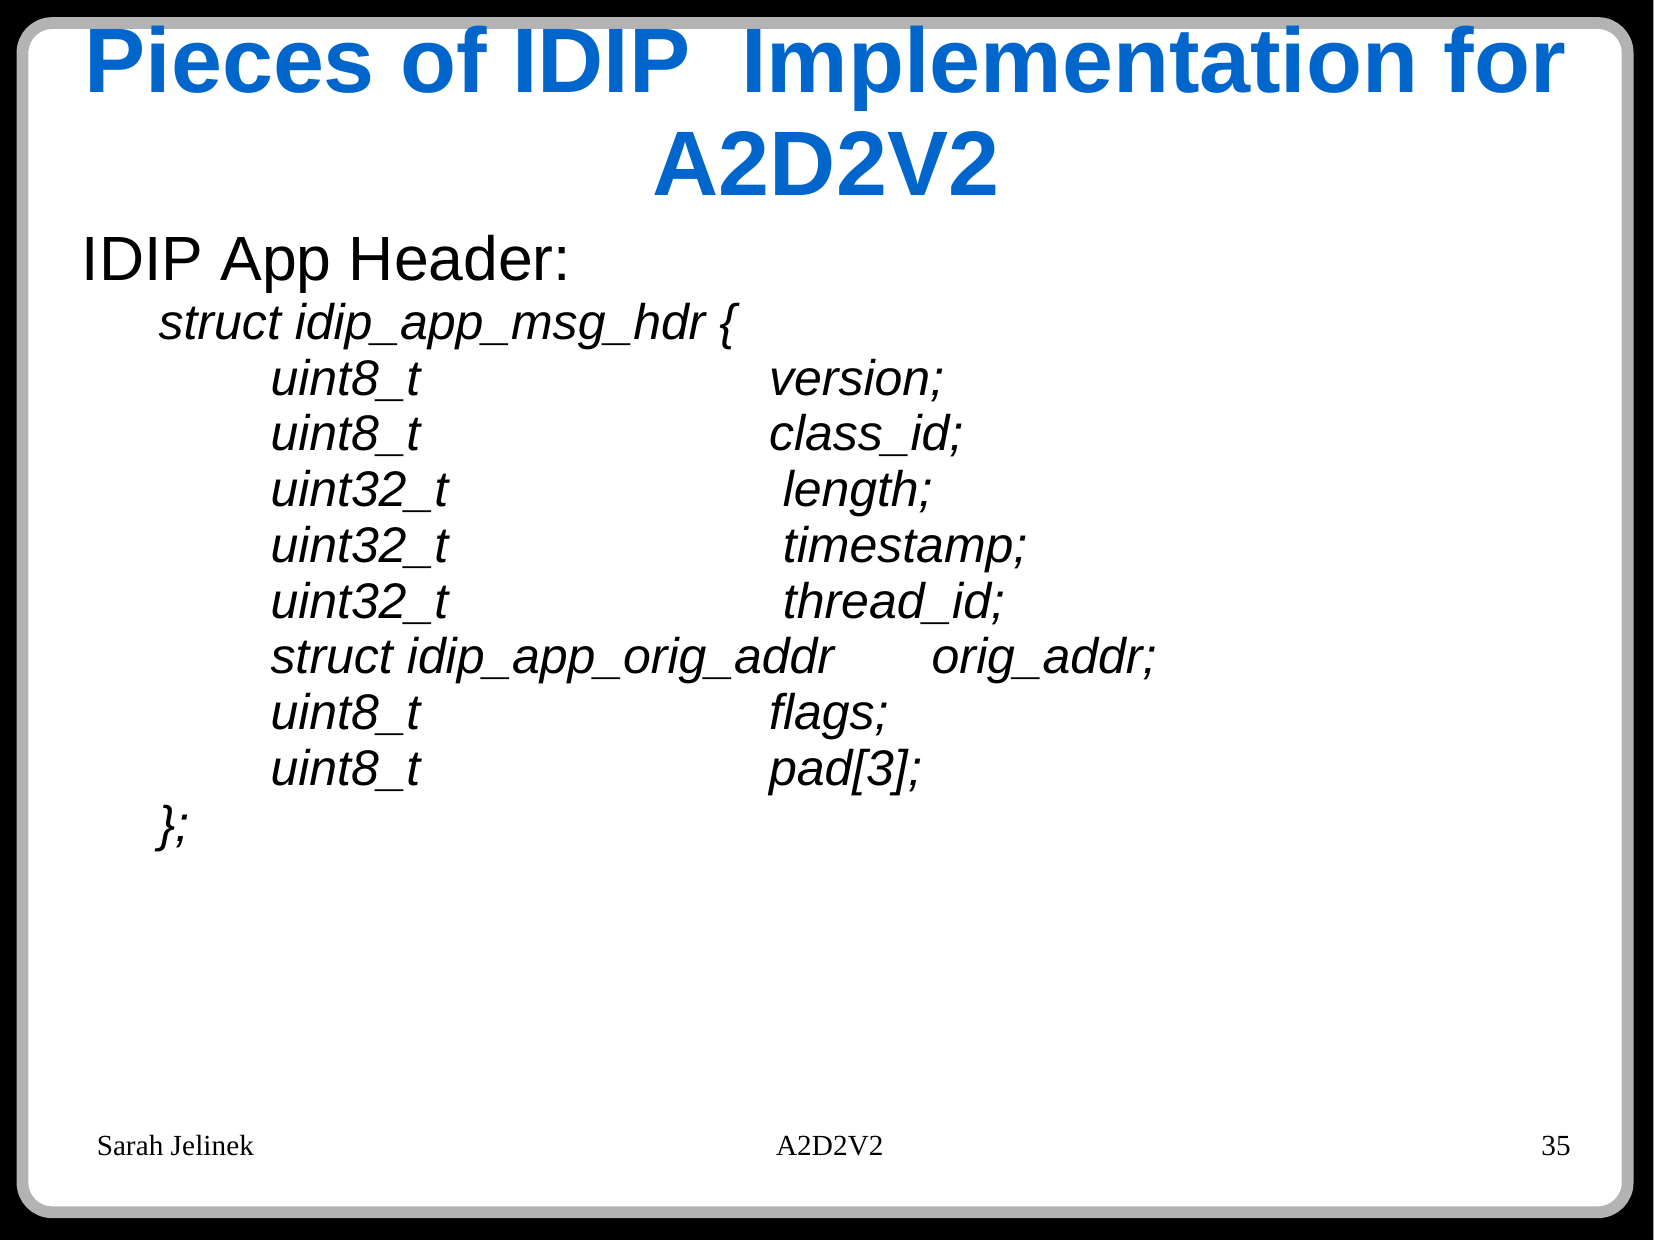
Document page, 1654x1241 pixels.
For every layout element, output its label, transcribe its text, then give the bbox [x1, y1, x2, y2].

list IDIP App Header: struct idip_app_msg_hdr { uint8_t version; uint8_t class_id; uint32_t length; uint32_t timestamp; uint32_t thread_id; struct idip_app_orig_addr orig_addr; uint8_t flags; uint8_t pad[3]; }; [64, 224, 1583, 1118]
title Pieces of IDIP Implementation for A2D2V2 [71, 9, 1581, 215]
